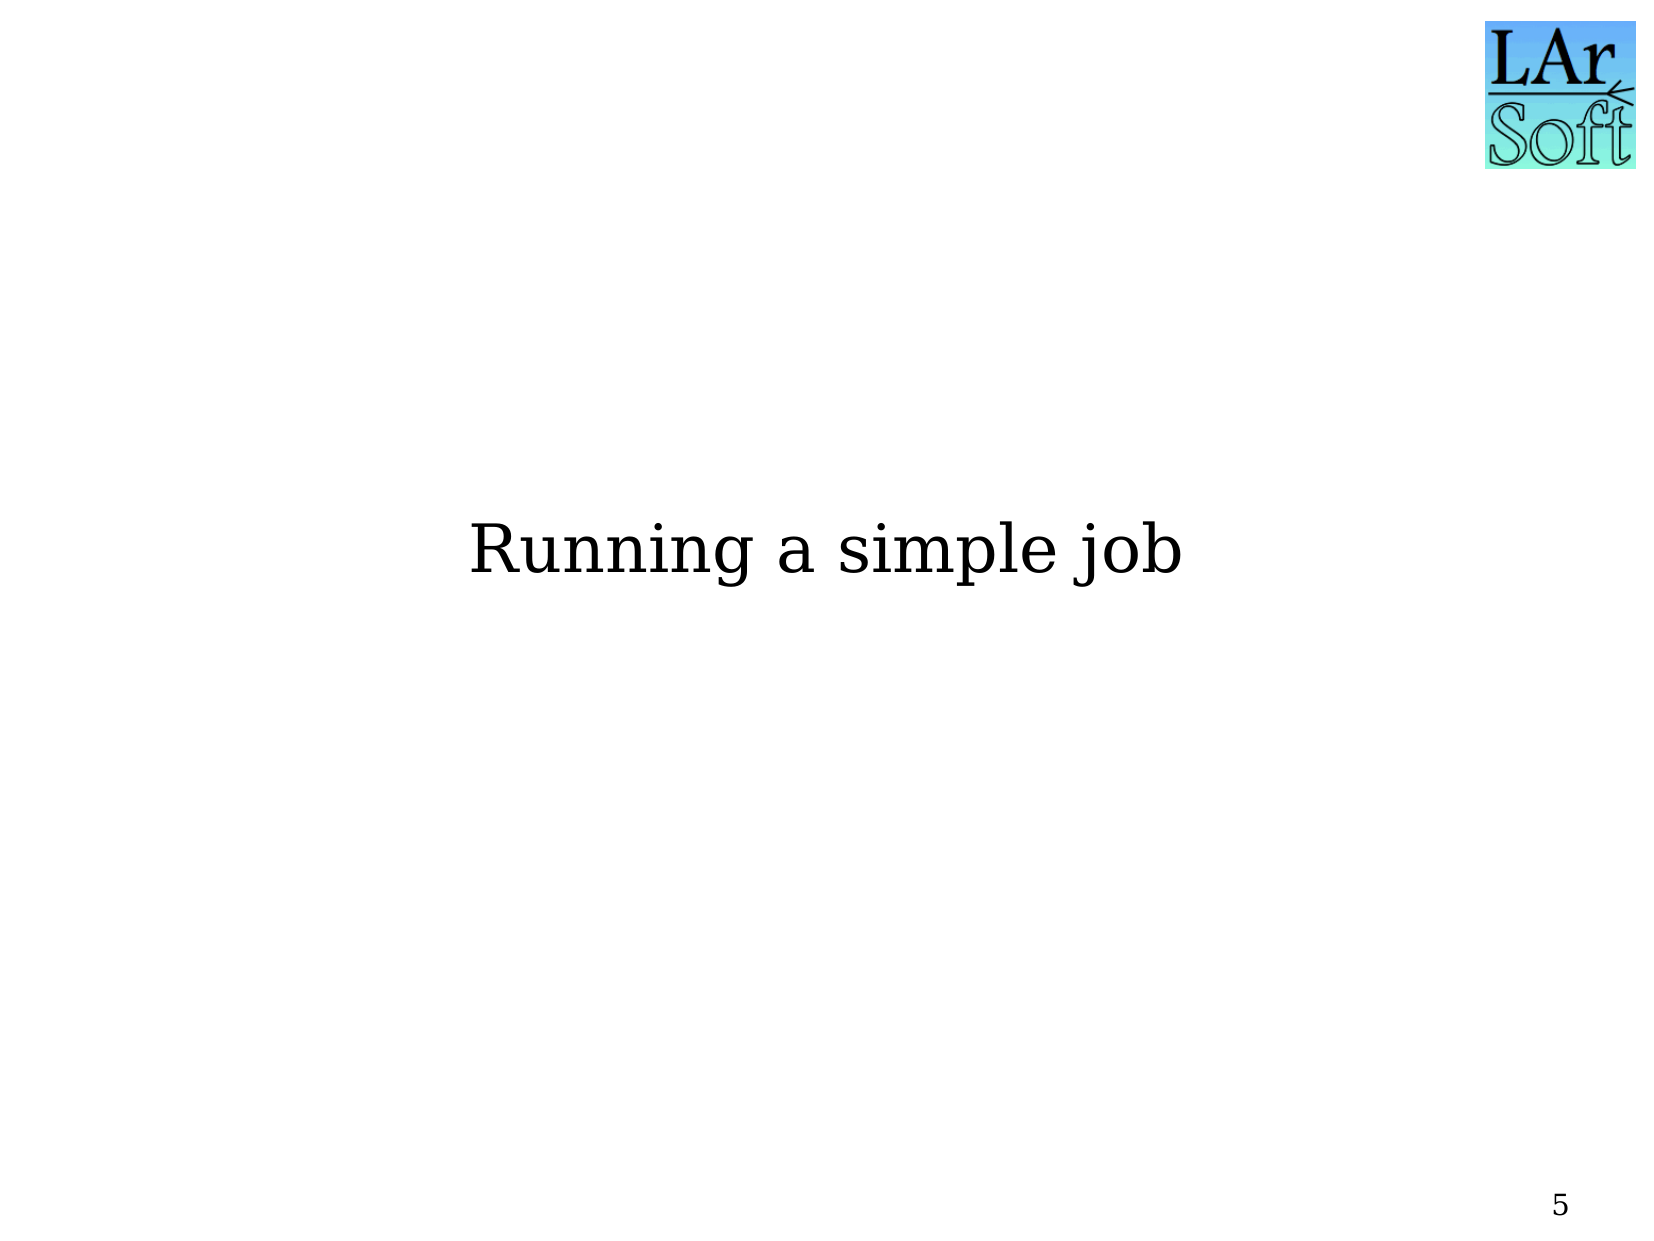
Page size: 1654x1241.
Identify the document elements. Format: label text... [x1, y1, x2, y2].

subtitle Running a simple job [121, 344, 1533, 1127]
picture [1485, 21, 1636, 169]
